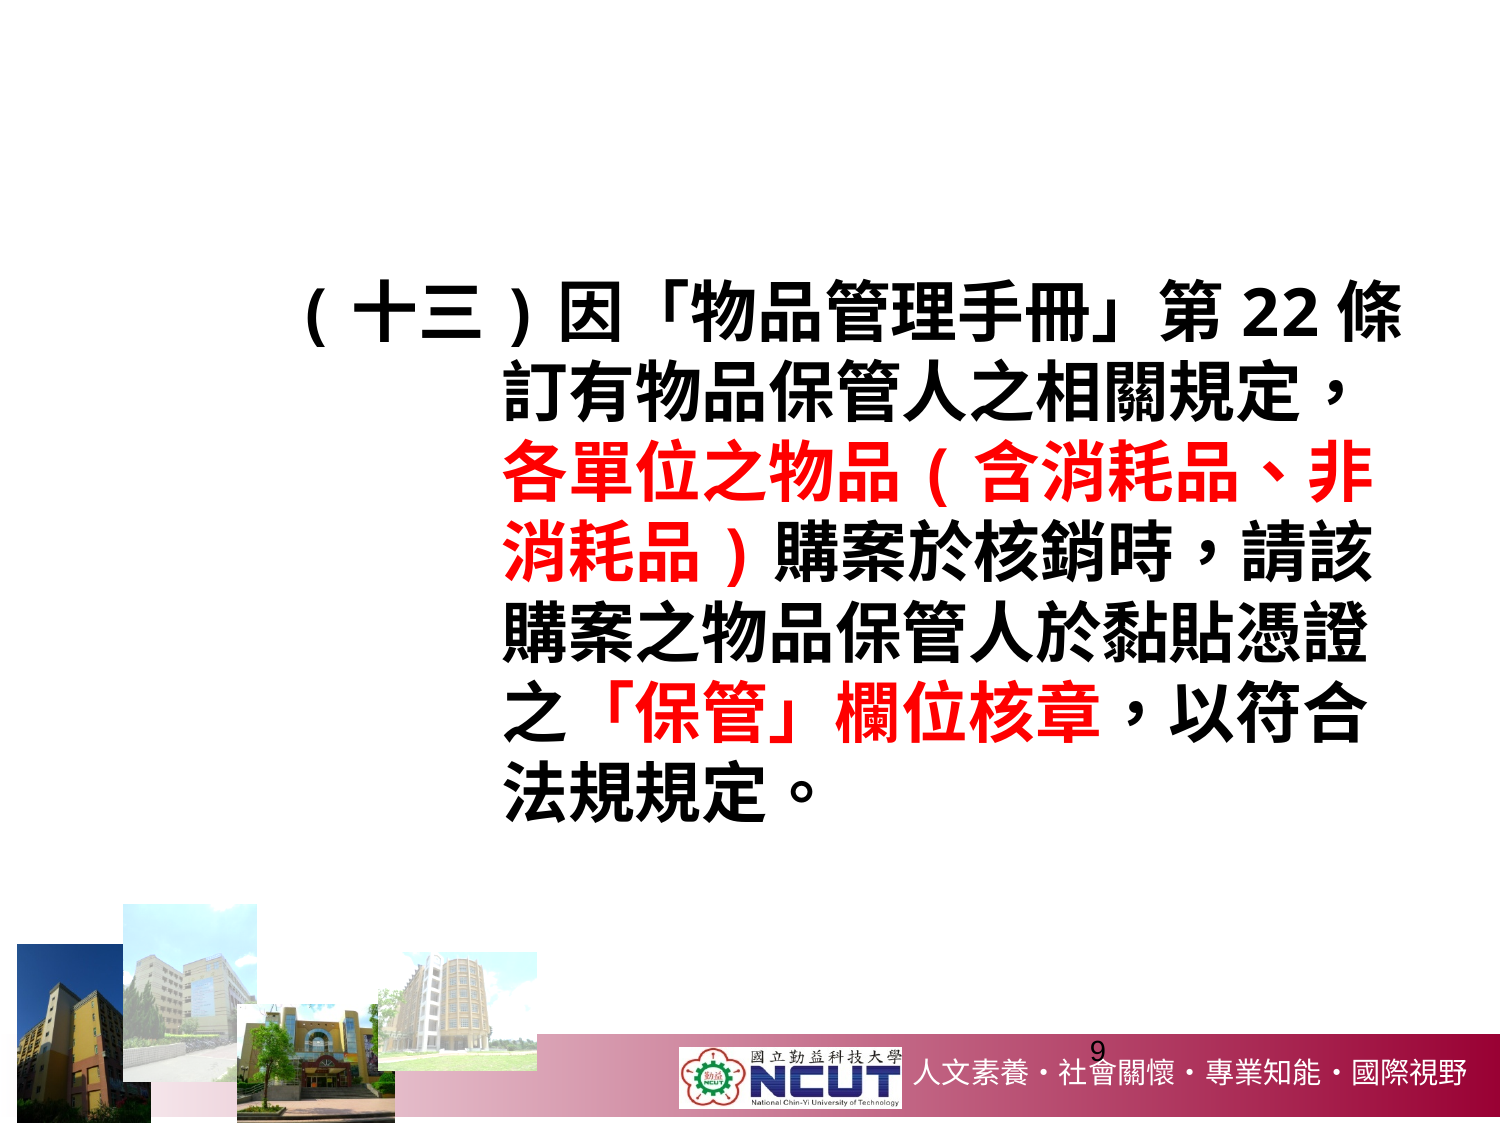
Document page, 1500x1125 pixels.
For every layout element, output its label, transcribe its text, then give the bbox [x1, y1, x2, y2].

list (十三)因「物品管理手冊」第22條訂有物品保管人之相關規定，各單位之物品(含消耗品、非消耗品)購案於核銷時，請該購案之物品保管人於黏貼憑證之「保管」欄位核章，以符合法規規定。 [75, 262, 1426, 1005]
text_box [1074, 1024, 1426, 1103]
